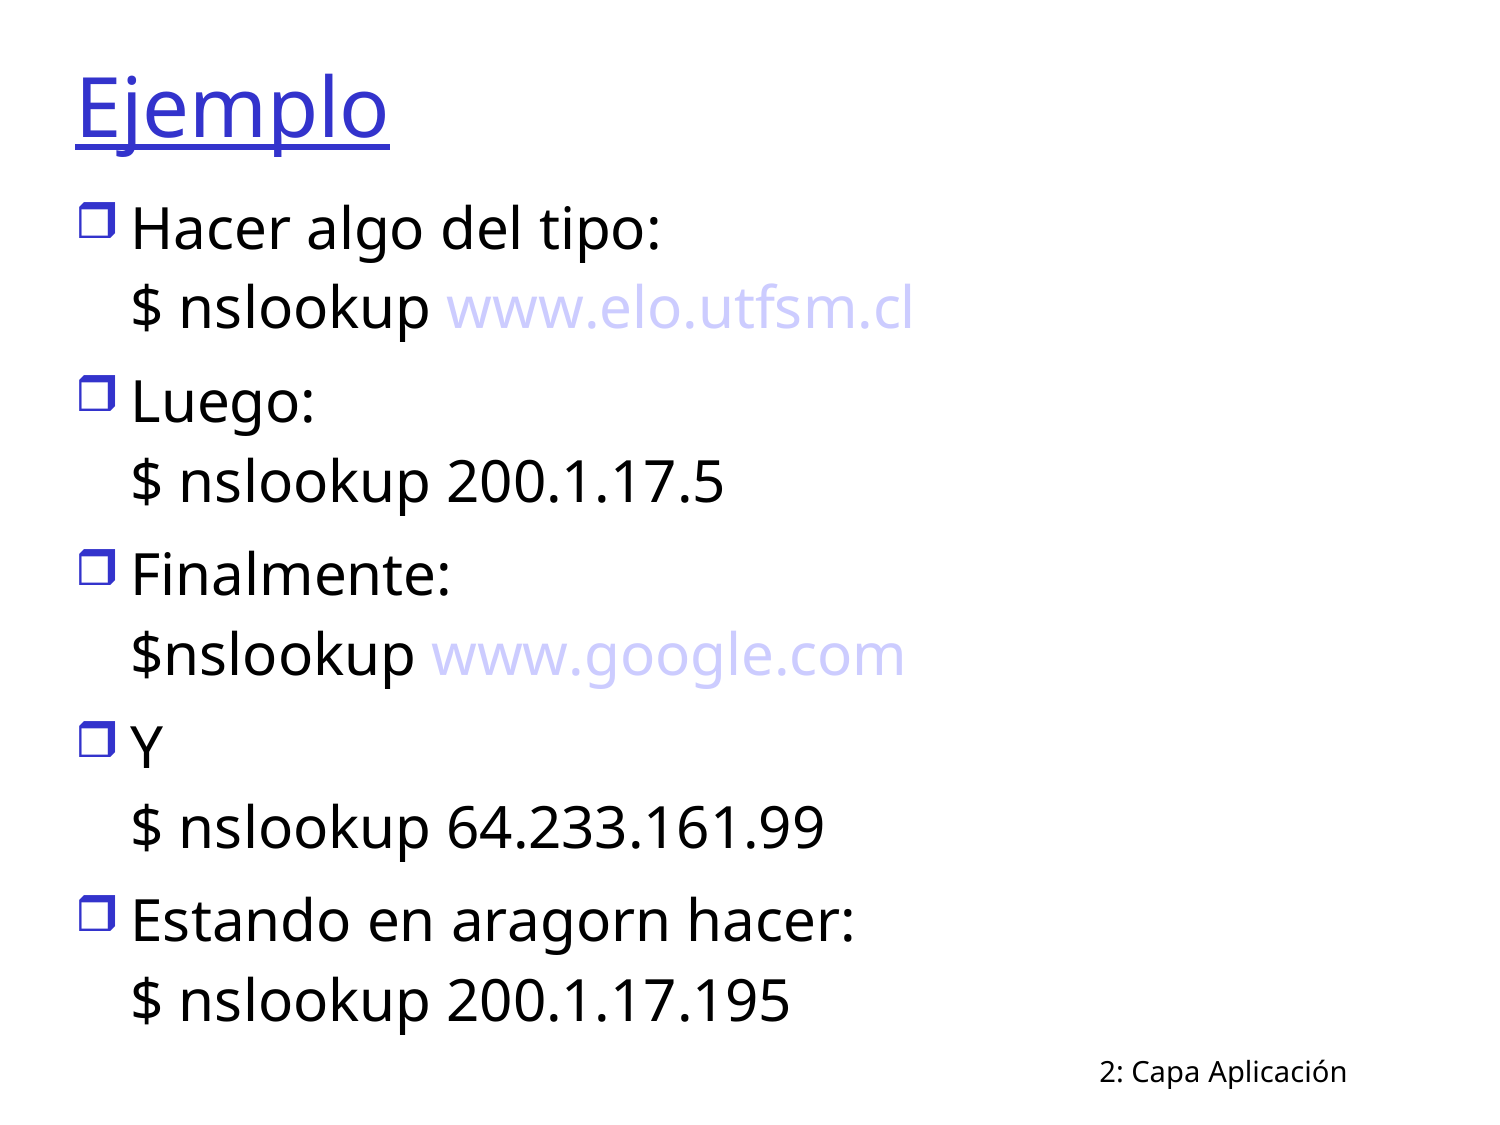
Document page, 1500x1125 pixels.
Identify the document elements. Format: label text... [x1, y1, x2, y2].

title Ejemplo [75, 23, 1426, 187]
list Hacer algo del tipo: $ nslookup www.elo.utfsm.cl Luego: $ nslookup 200.1.17.5 Finalmente: $nslookup www.google.com Y $ nslookup 64.233.161.99 Estando en aragorn hacer: $ nslookup 200.1.17.195 [75, 187, 1426, 1021]
